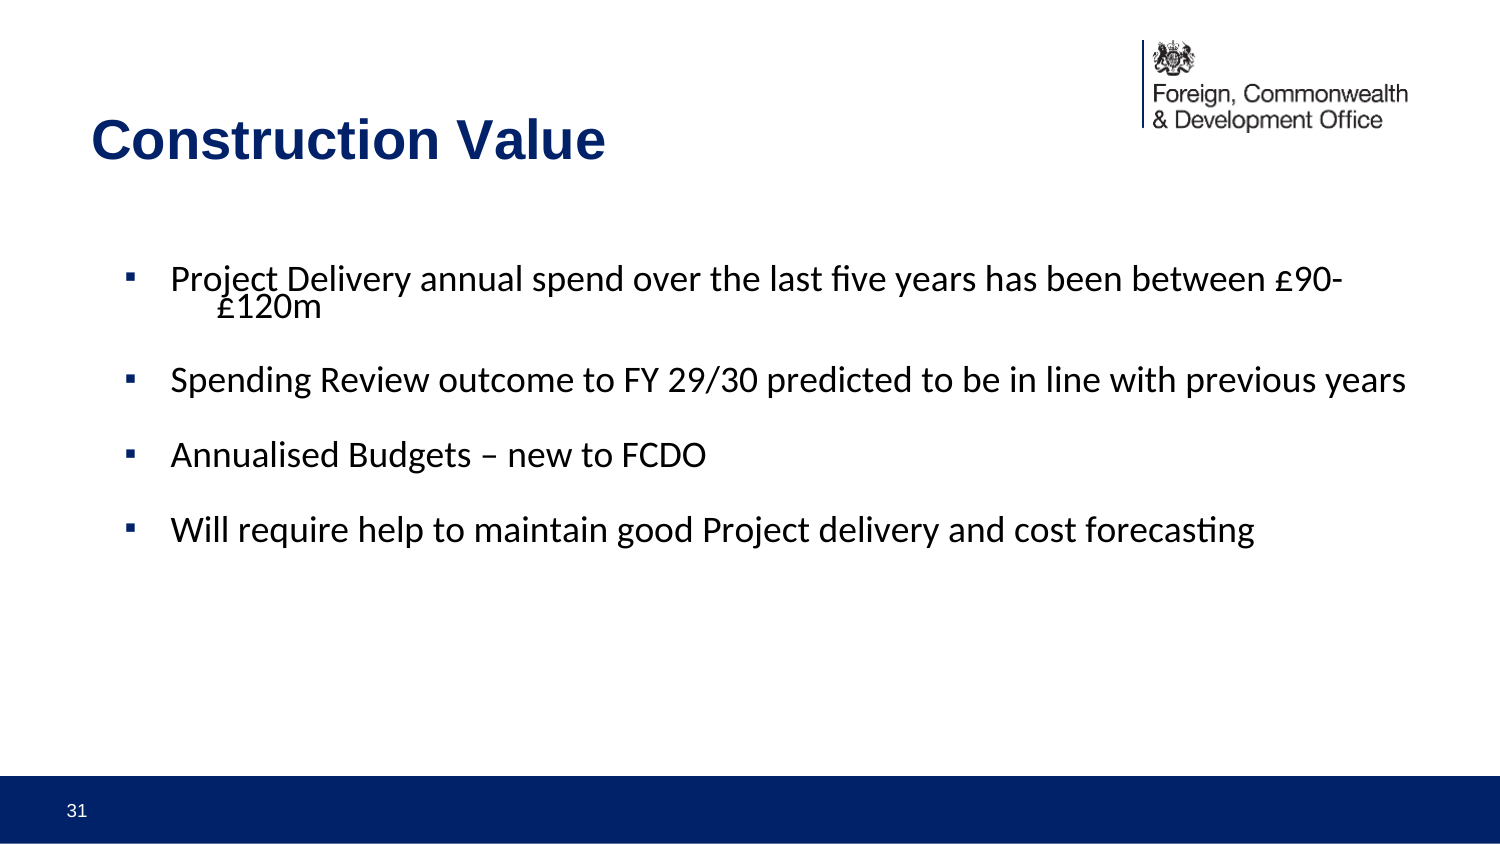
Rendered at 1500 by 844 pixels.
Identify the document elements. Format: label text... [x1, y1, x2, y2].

text_box [0, 776, 1500, 844]
title Construction Value [91, 102, 1409, 183]
list Project Delivery annual spend over the last five years has been between £90-£120m Spending Review outcome to FY 29/30 predicted to be in line with previous years Annualised Budgets – new to FCDO Will require help to maintain good Project delivery and cost forecasting [91, 214, 1409, 715]
